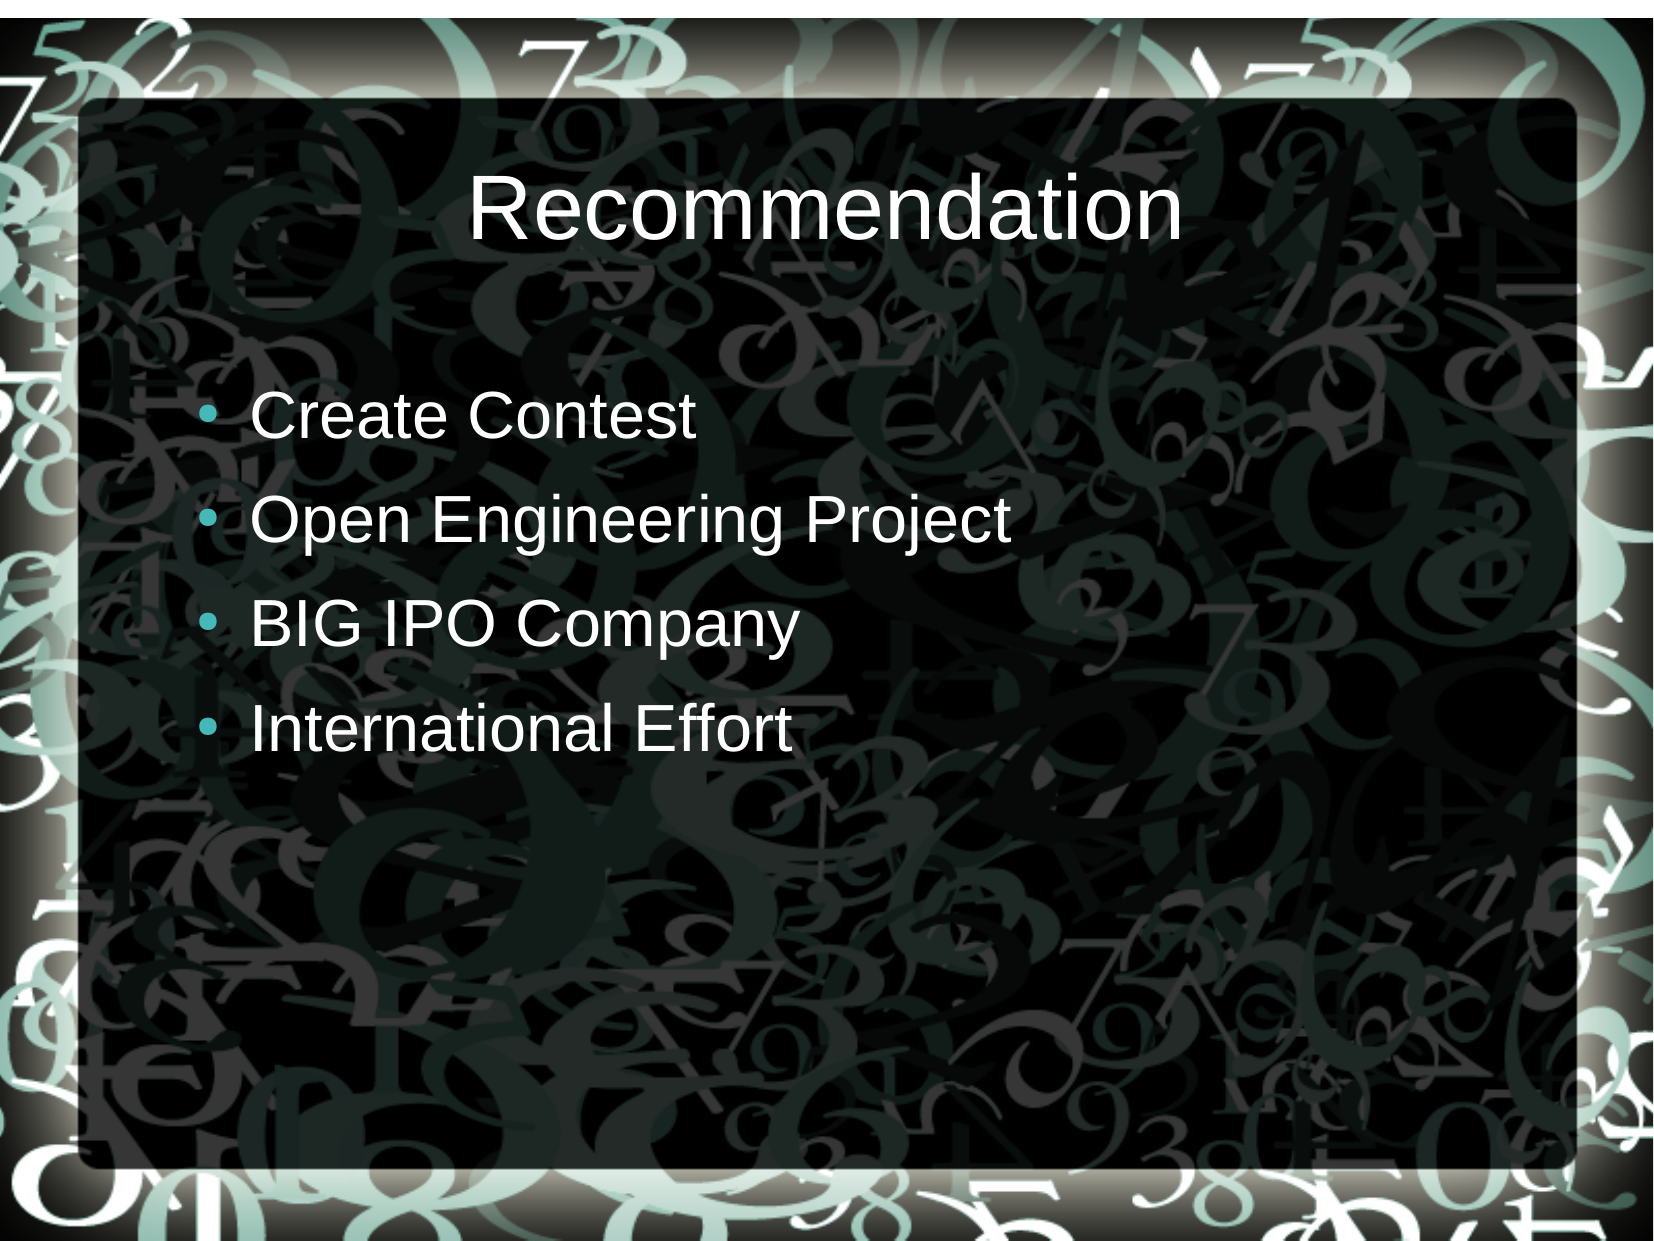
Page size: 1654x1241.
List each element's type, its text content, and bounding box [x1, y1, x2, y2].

title Recommendation [82, 105, 1571, 310]
picture [0, 18, 1654, 1241]
list Create Contest Open Engineering Project BIG IPO Company International Effort [178, 377, 1569, 1148]
